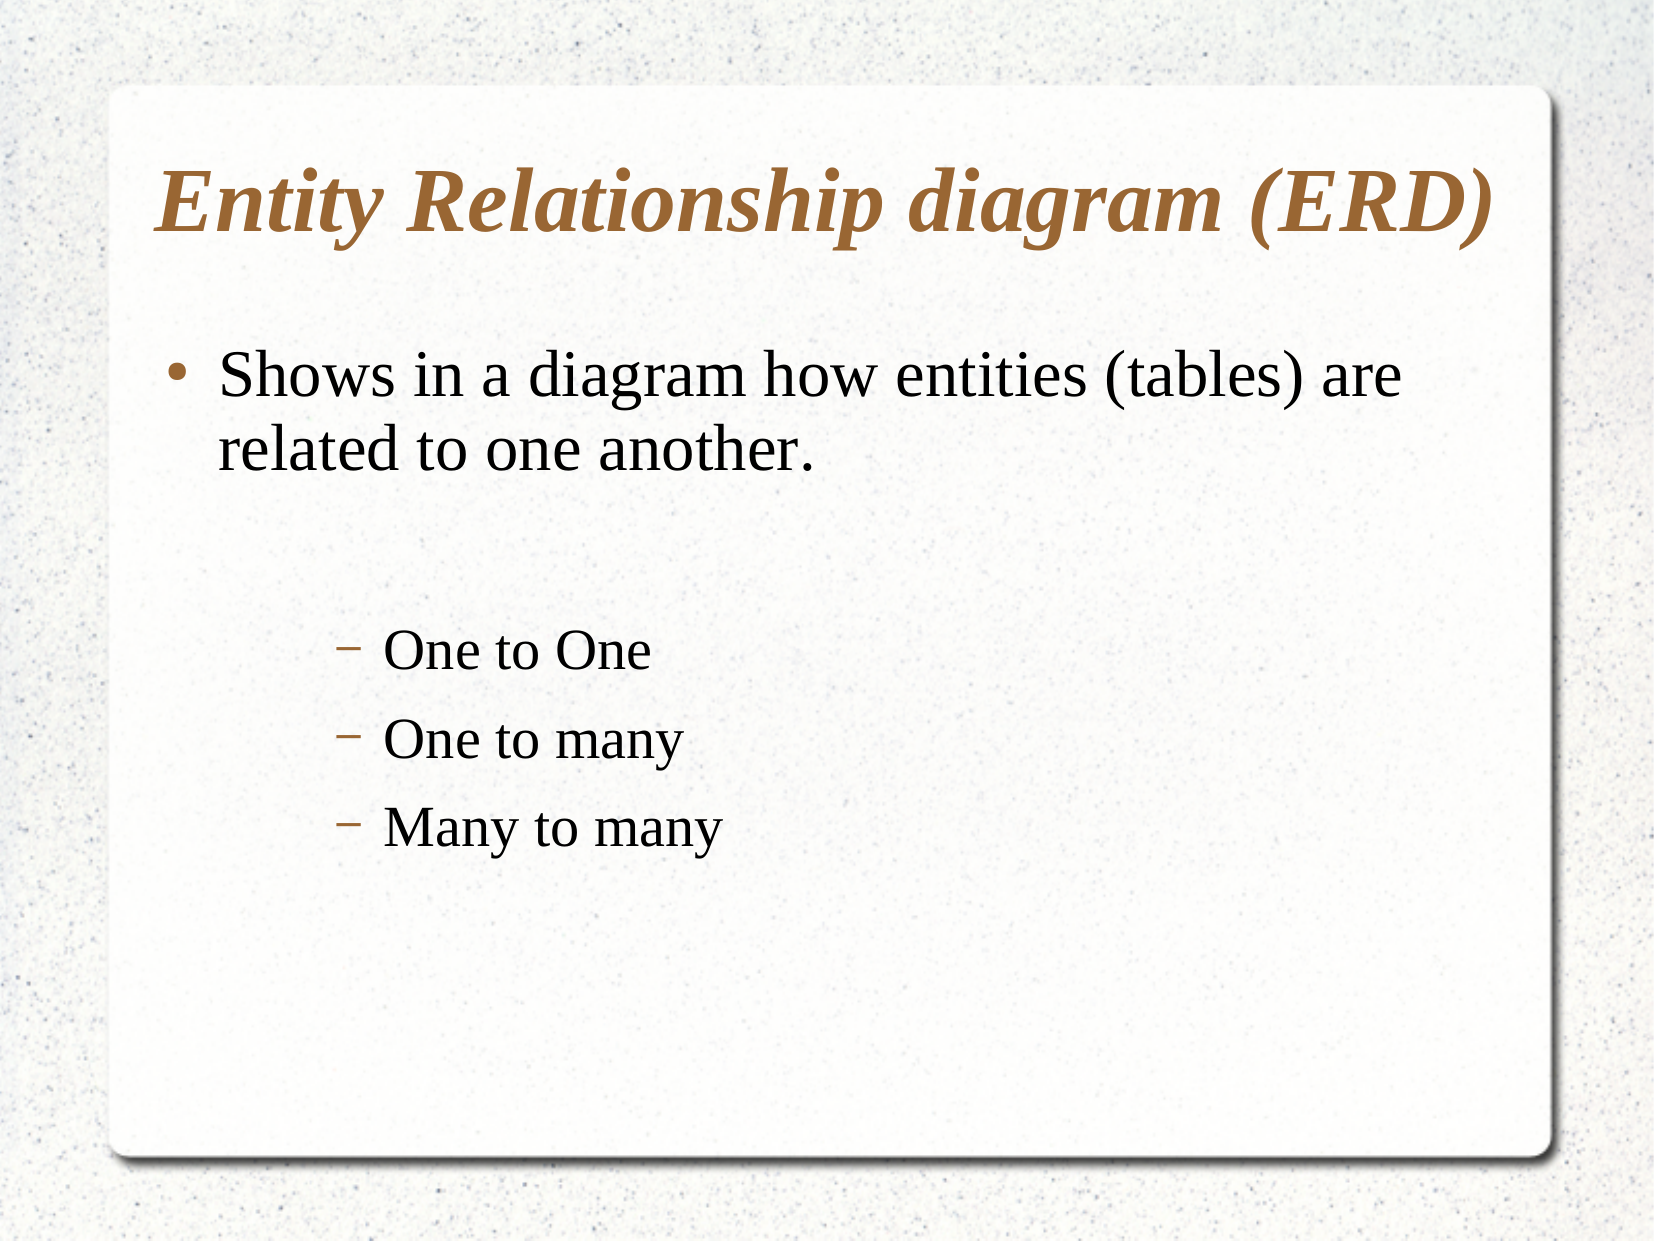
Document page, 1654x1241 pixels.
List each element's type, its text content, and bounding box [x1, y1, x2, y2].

title Entity Relationship diagram (ERD) [118, 96, 1536, 304]
picture [0, 0, 1654, 1241]
list Shows in a diagram how entities (tables) are related to one another. One to One One to many Many to many [147, 336, 1506, 1156]
